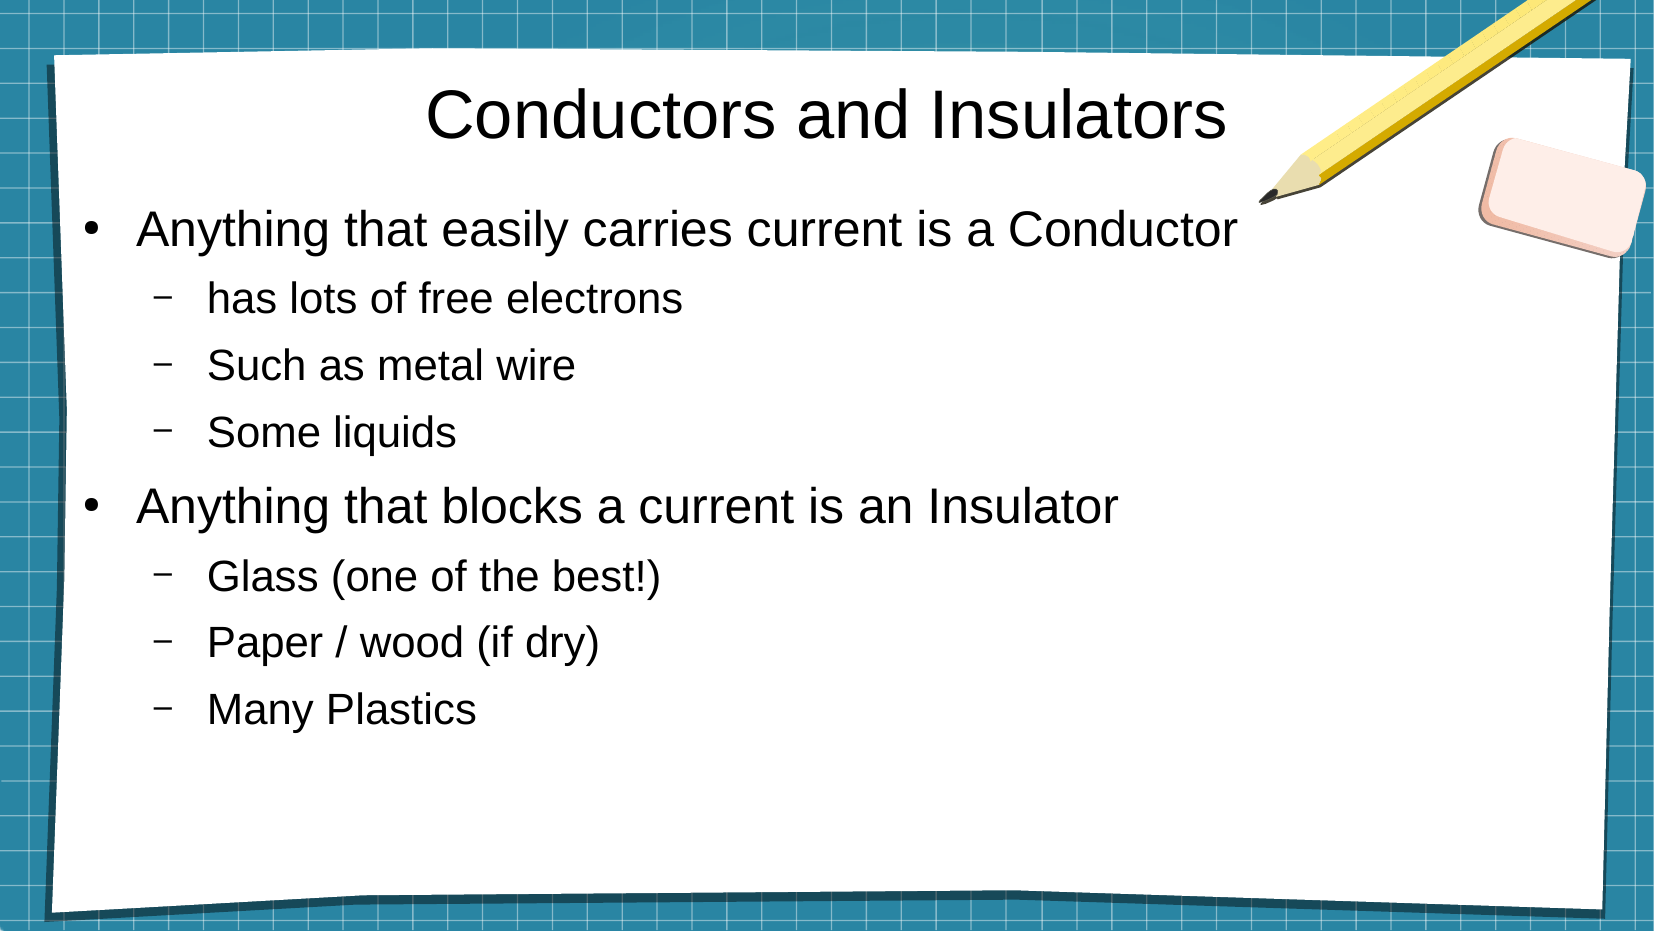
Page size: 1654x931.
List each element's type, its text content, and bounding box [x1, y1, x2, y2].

list Anything that easily carries current is a Conductor has lots of free electrons Such as metal wire Some liquids Anything that blocks a current is an Insulator Glass (one of the best!) Paper / wood (if dry) Many Plastics [65, 201, 1554, 809]
title Conductors and Insulators [82, 37, 1571, 193]
